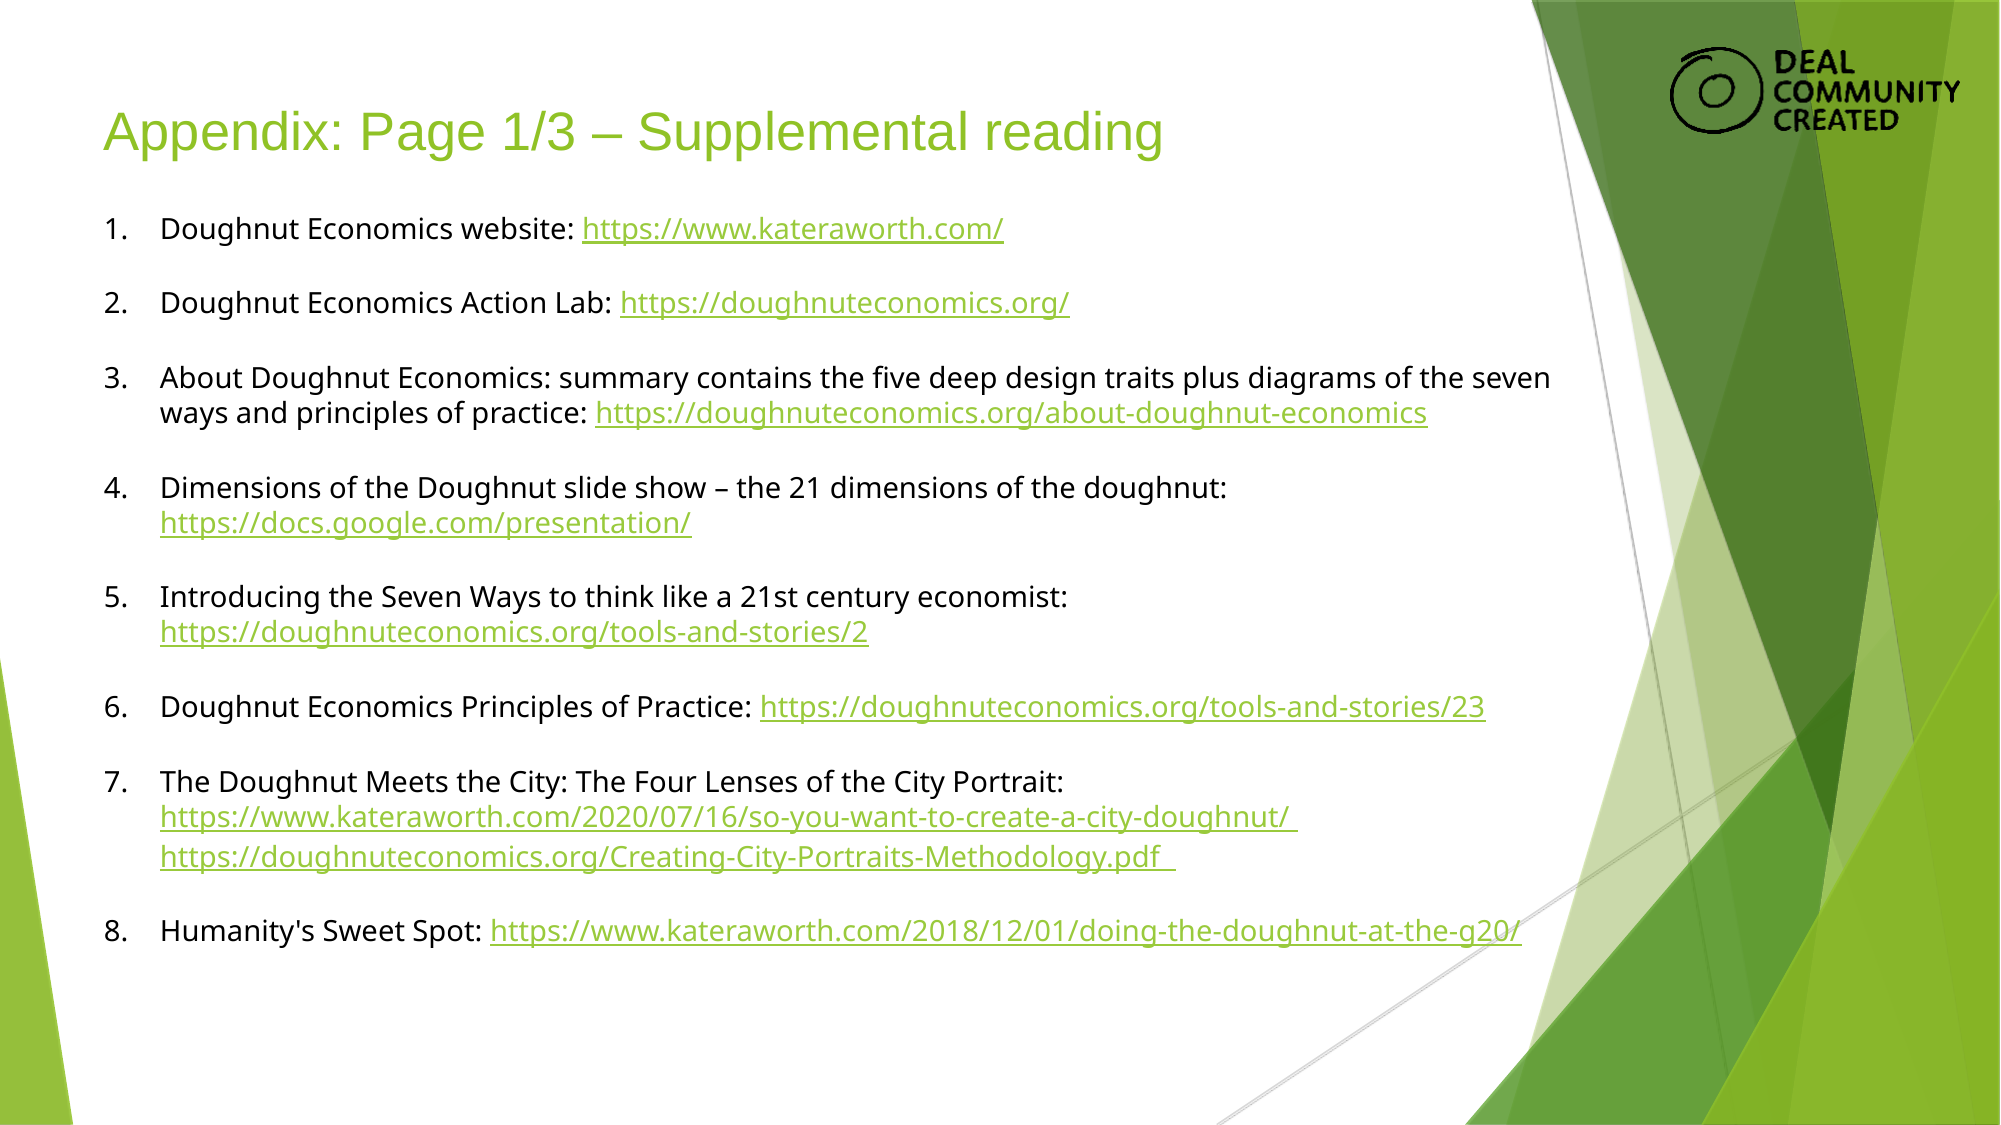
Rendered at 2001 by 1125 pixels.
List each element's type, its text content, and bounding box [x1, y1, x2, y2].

text_box Appendix: Page 1/3 – Supplemental reading [88, 81, 1622, 177]
text_box Doughnut Economics website: https://www.kateraworth.com/ Doughnut Economics Action Lab: https://doughnuteconomics.org/ About Doughnut Economics: summary contains the five deep design traits plus diagrams of the seven ways and principles of practice: https://doughnuteconomics.org/about-doughnut-economics Dimensions of the Doughnut slide show – the 21 dimensions of the doughnut: https://docs.google.com/presentation/ Introducing the Seven Ways to think like a 21st century economist: https://doughnuteconomics.org/tools-and-stories/2 Doughnut Economics Principles of Practice: https://doughnuteconomics.org/tools-and-stories/23 The Doughnut Meets the City: The Four Lenses of the City Portrait: https://www.kateraworth.com/2020/07/16/so-you-want-to-create-a-city-doughnut/ https://doughnuteconomics.org/Creating-City-Portraits-Methodology.pdf Humanity's Sweet Spot: https://www.kateraworth.com/2018/12/01/doing-the-doughnut-at-the-g20/ [88, 195, 1575, 1003]
picture [1670, 47, 1960, 134]
